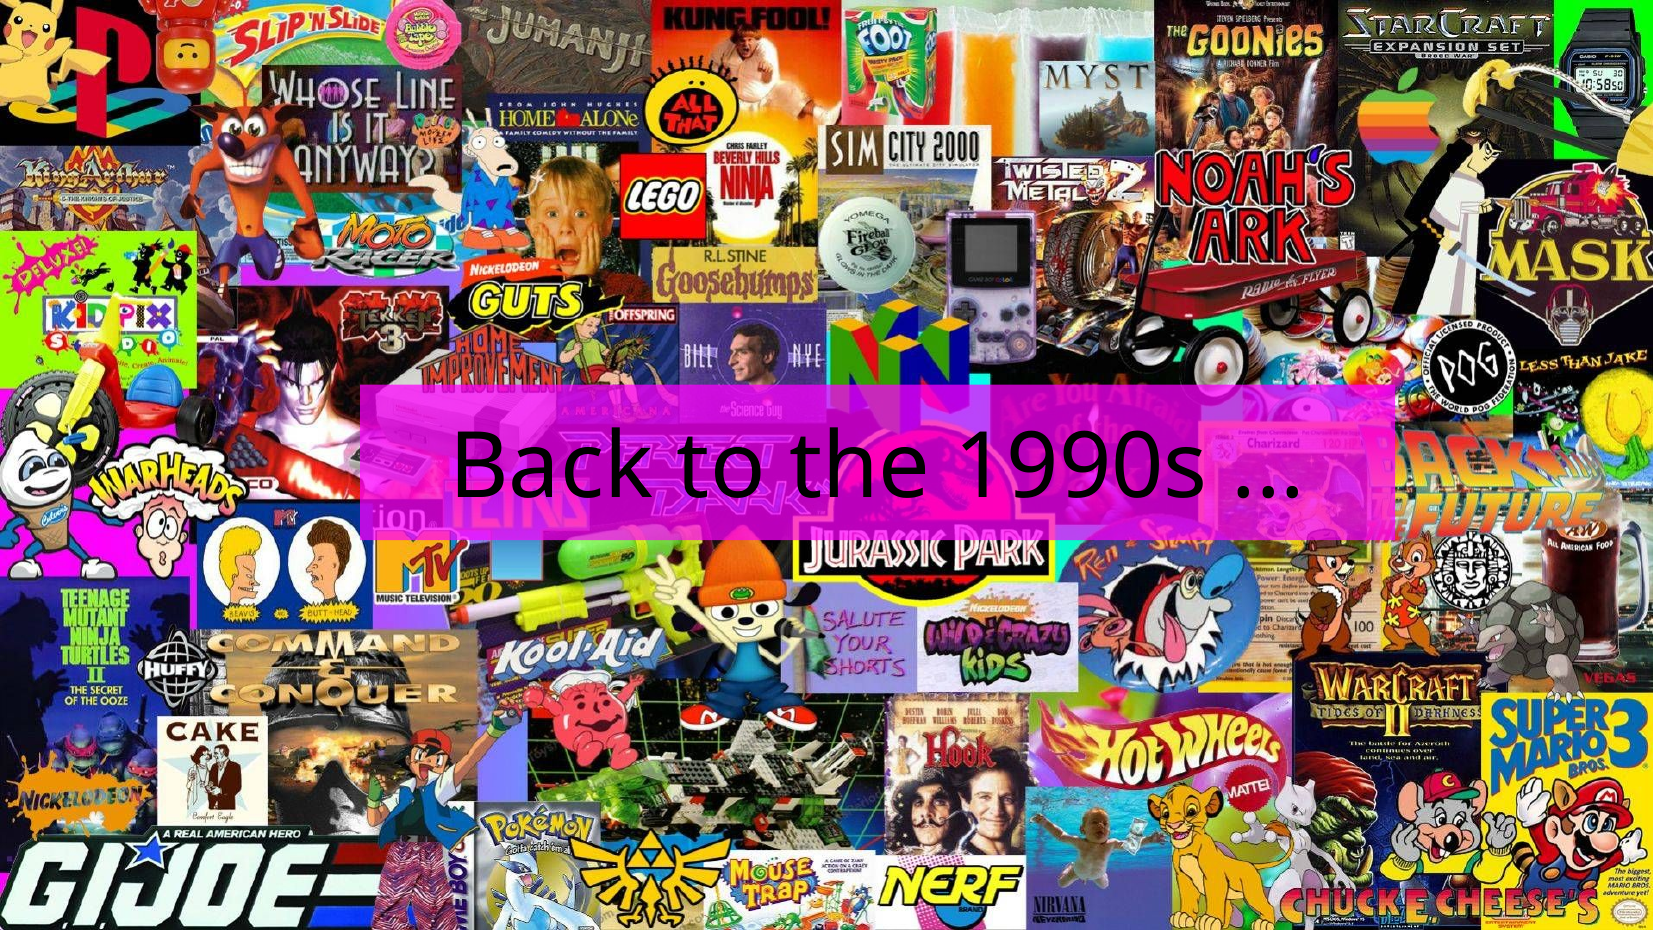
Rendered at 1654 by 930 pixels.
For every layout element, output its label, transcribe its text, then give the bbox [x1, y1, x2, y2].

title Back to the 1990s ... [360, 384, 1396, 541]
picture [0, 0, 1653, 930]
